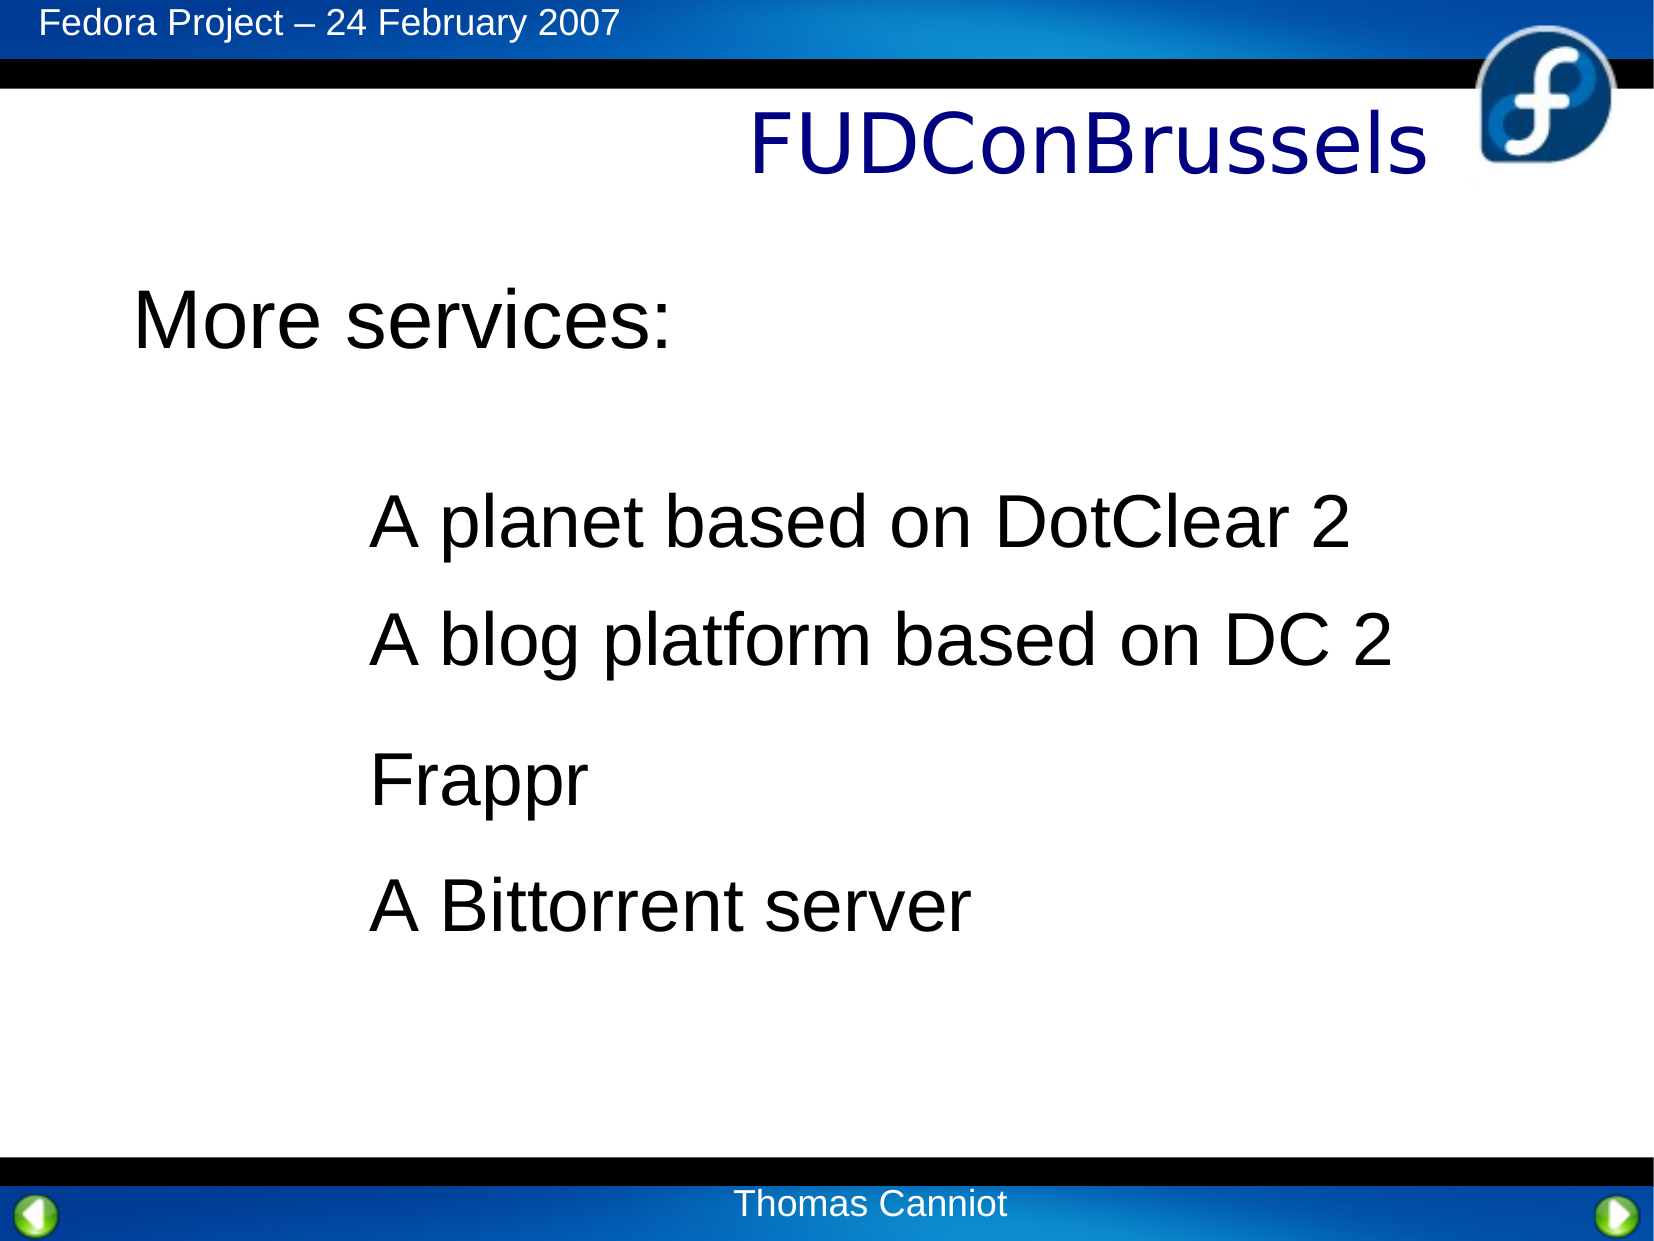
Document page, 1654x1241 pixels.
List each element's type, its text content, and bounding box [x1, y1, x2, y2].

text_box More services: [118, 265, 739, 405]
picture [910, 1206, 920, 1213]
picture [0, 0, 1654, 266]
picture [981, 1198, 992, 1214]
text_box Frappr [354, 730, 916, 856]
text_box A Bittorrent server [354, 856, 989, 983]
picture [953, 1198, 962, 1213]
text_box A blog platform based on DC 2 [354, 590, 1625, 717]
text_box A planet based on DotClear 2 [354, 472, 1595, 590]
picture [0, 1186, 1654, 1241]
picture [932, 1198, 941, 1213]
